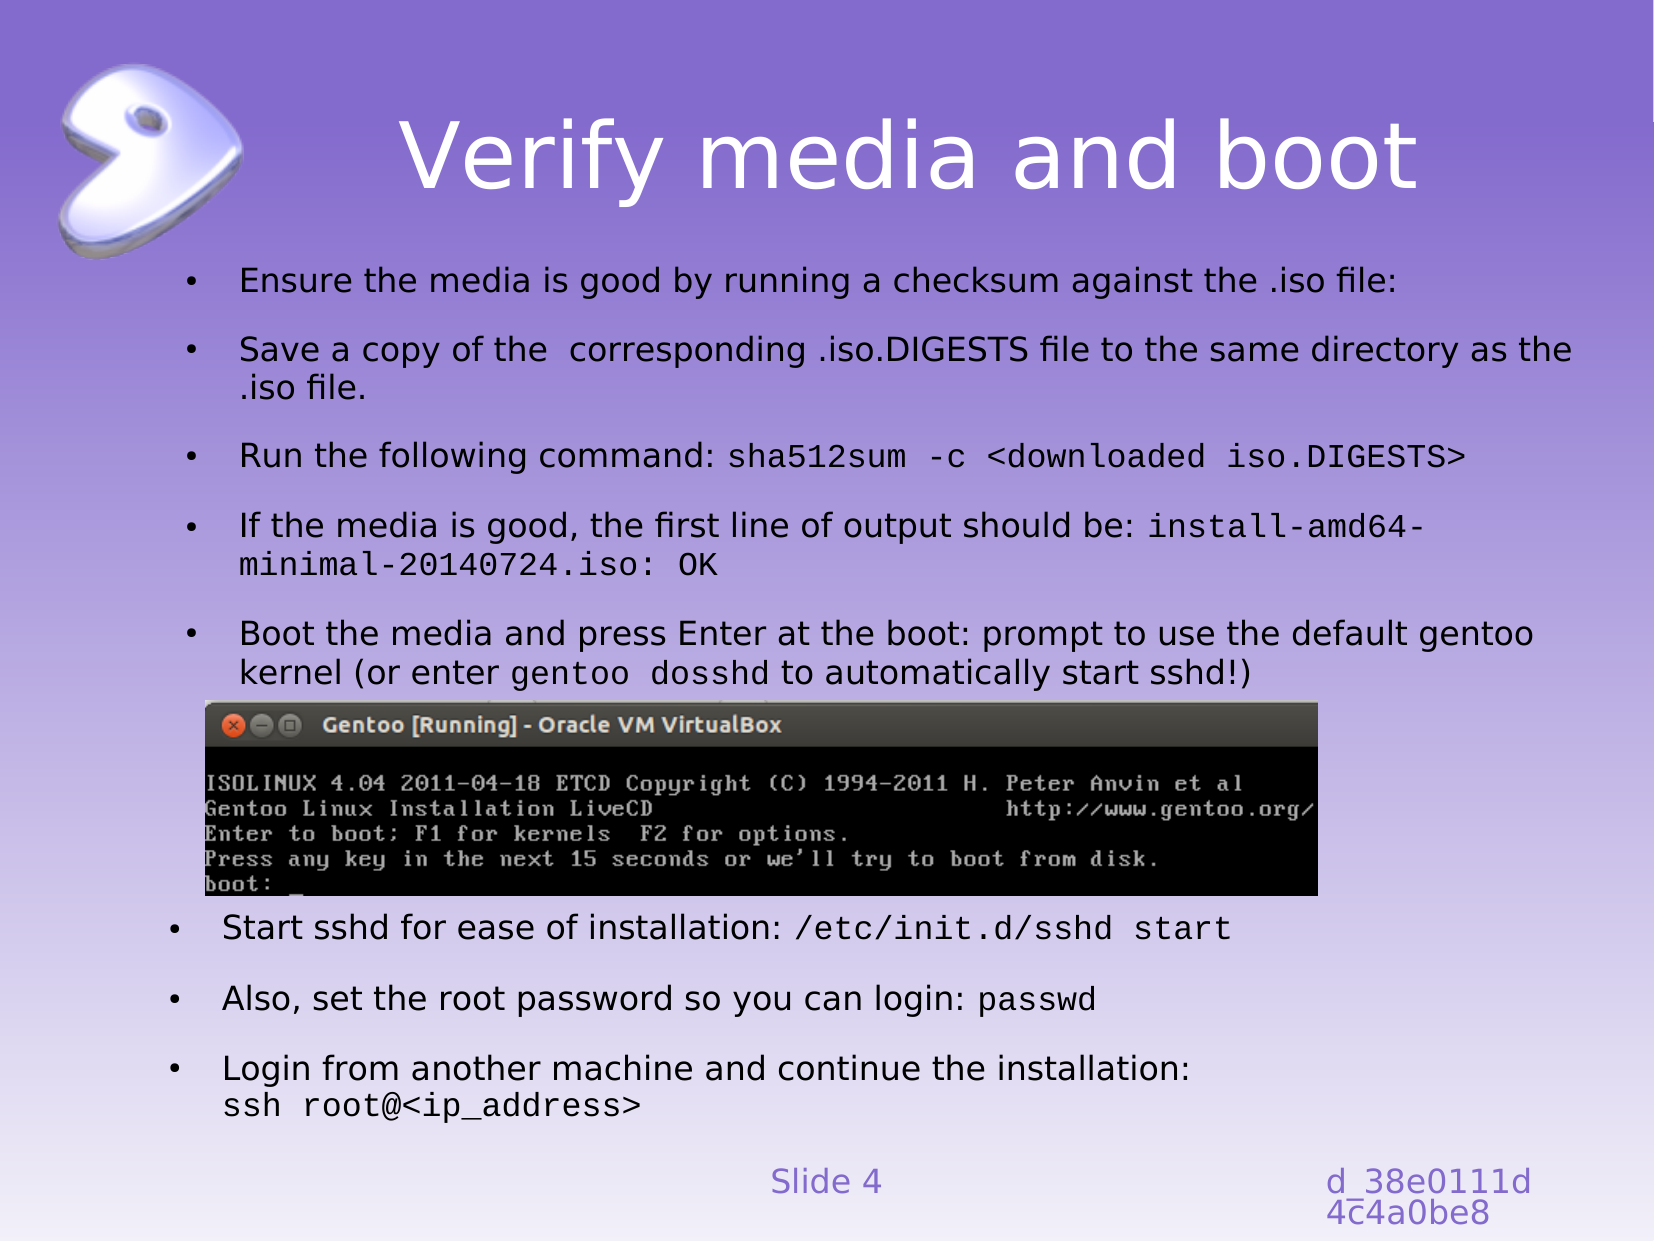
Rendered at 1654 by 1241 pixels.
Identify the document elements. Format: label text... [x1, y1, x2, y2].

title Verify media and boot [288, 44, 1531, 262]
picture [205, 700, 1318, 896]
list Start sshd for ease of installation: /etc/init.d/sshd start Also, set the root password so you can login: passwd Login from another machine and continue the installation: ssh root@<ip_address> [150, 909, 1564, 1127]
list Ensure the media is good by running a checksum against the .iso file: Save a copy of the corresponding .iso.DIGESTS file to the same directory as the .iso file. Run the following command: sha512sum -c <downloaded iso.DIGESTS> If the media is good, the first line of output should be: install-amd64-minimal-20140724.iso: OK Boot the media and press Enter at the boot: prompt to use the default gentoo kernel (or enter gentoo dosshd to automatically start sshd!) [167, 262, 1581, 695]
picture [49, 61, 248, 266]
